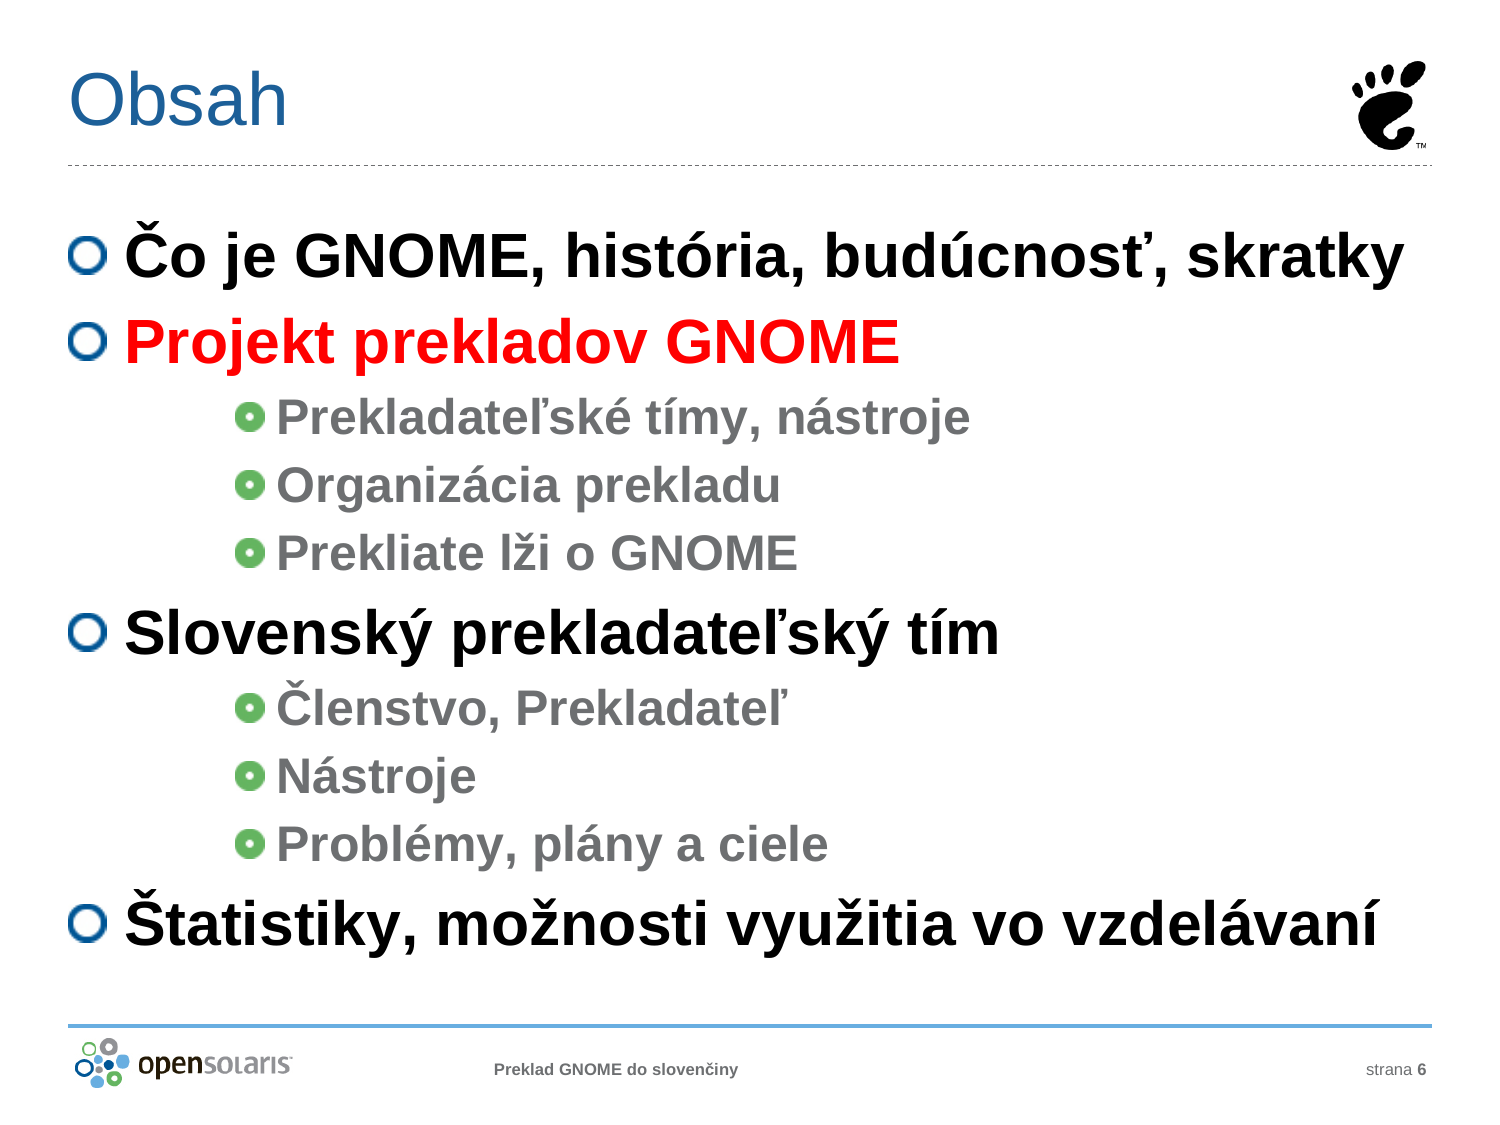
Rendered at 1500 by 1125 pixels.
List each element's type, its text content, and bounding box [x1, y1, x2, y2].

picture [1388, 61, 1426, 150]
picture [74, 1038, 293, 1088]
list Čo je GNOME, história, budúcnosť, skratky Projekt prekladov GNOME Prekladateľské tímy, nástroje Organizácia prekladu Prekliate lži o GNOME Slovenský prekladateľský tím Členstvo, Prekladateľ Nástroje Problémy, plány a ciele Štatistiky, možnosti využitia vo vzdelávaní [68, 220, 1432, 978]
title Obsah [68, 44, 1388, 155]
